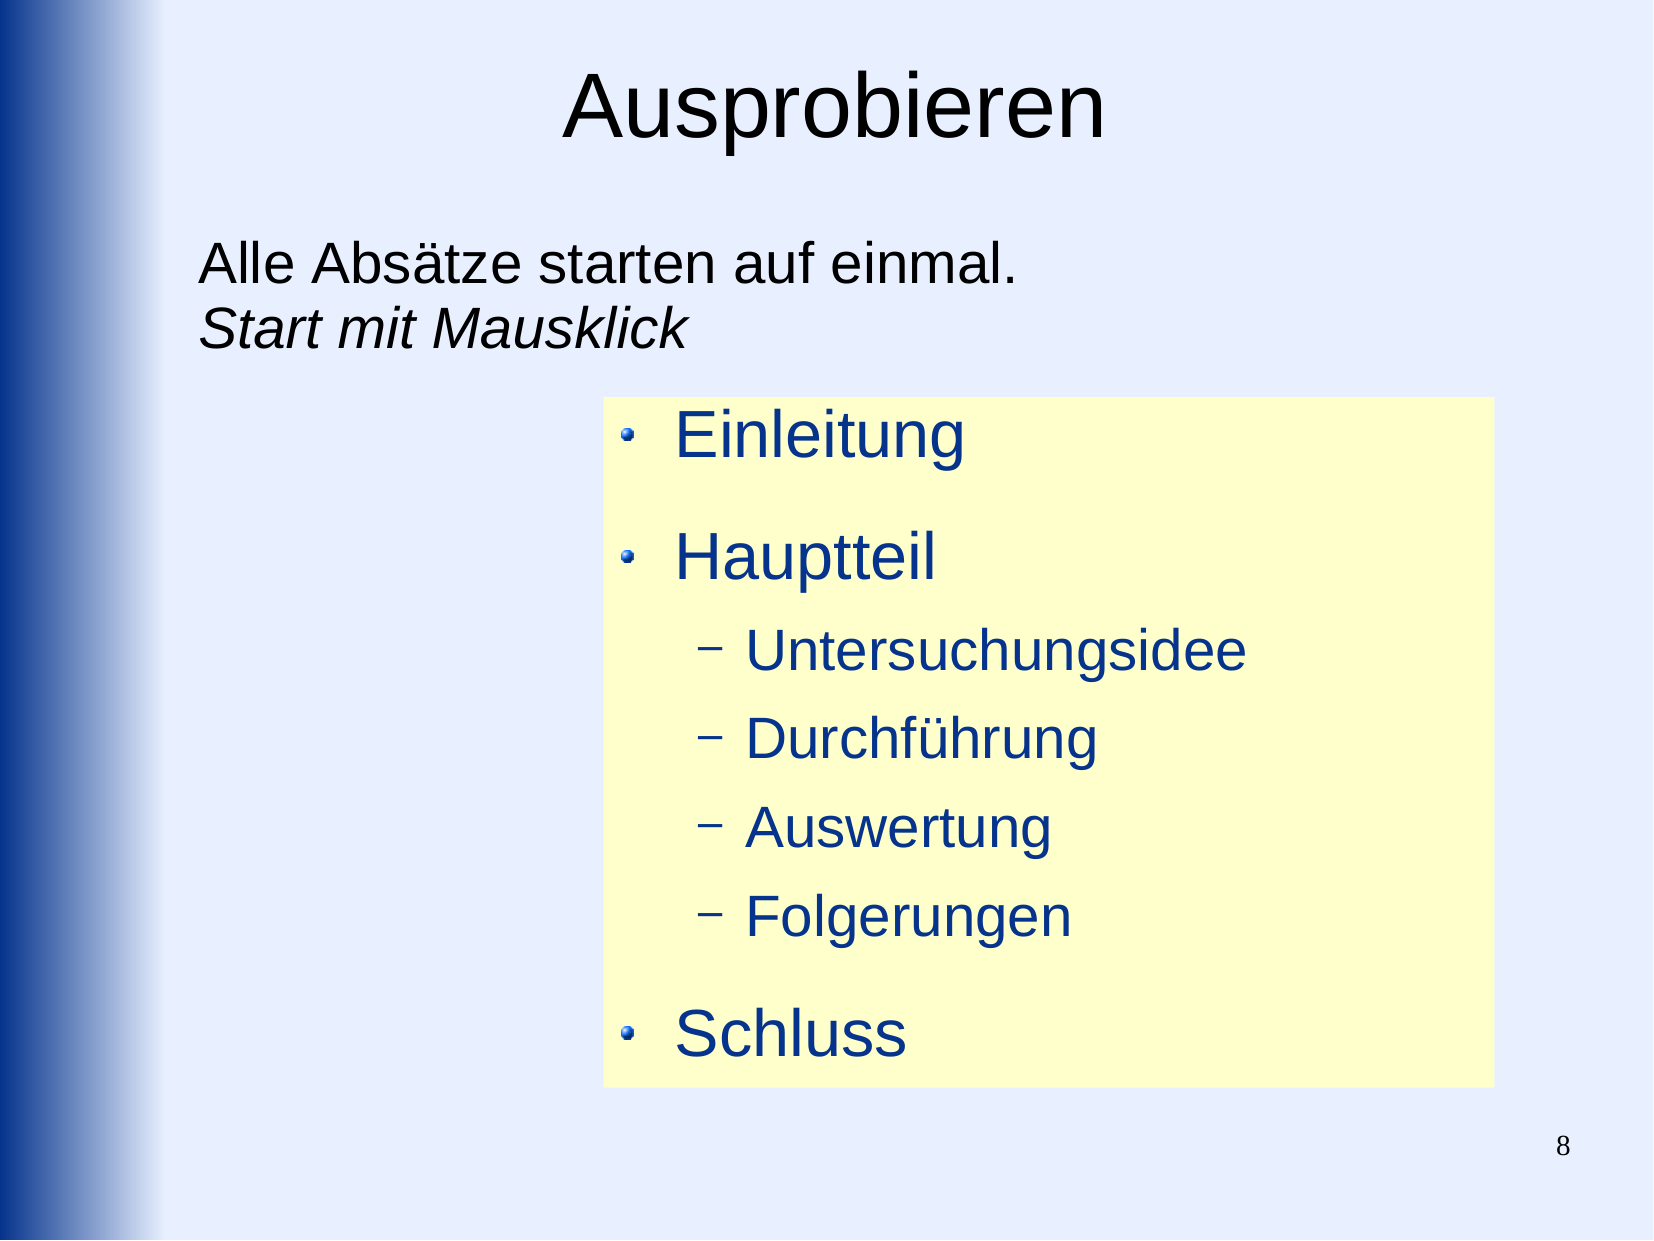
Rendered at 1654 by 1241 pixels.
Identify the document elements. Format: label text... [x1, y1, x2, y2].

list Einleitung Hauptteil Untersuchungsidee Durchführung Auswertung Folgerungen Schluss [603, 397, 1495, 1088]
title Ausprobieren [0, 1, 1654, 210]
text_box Alle Absätze starten auf einmal. Start mit Mausklick [183, 223, 1328, 368]
